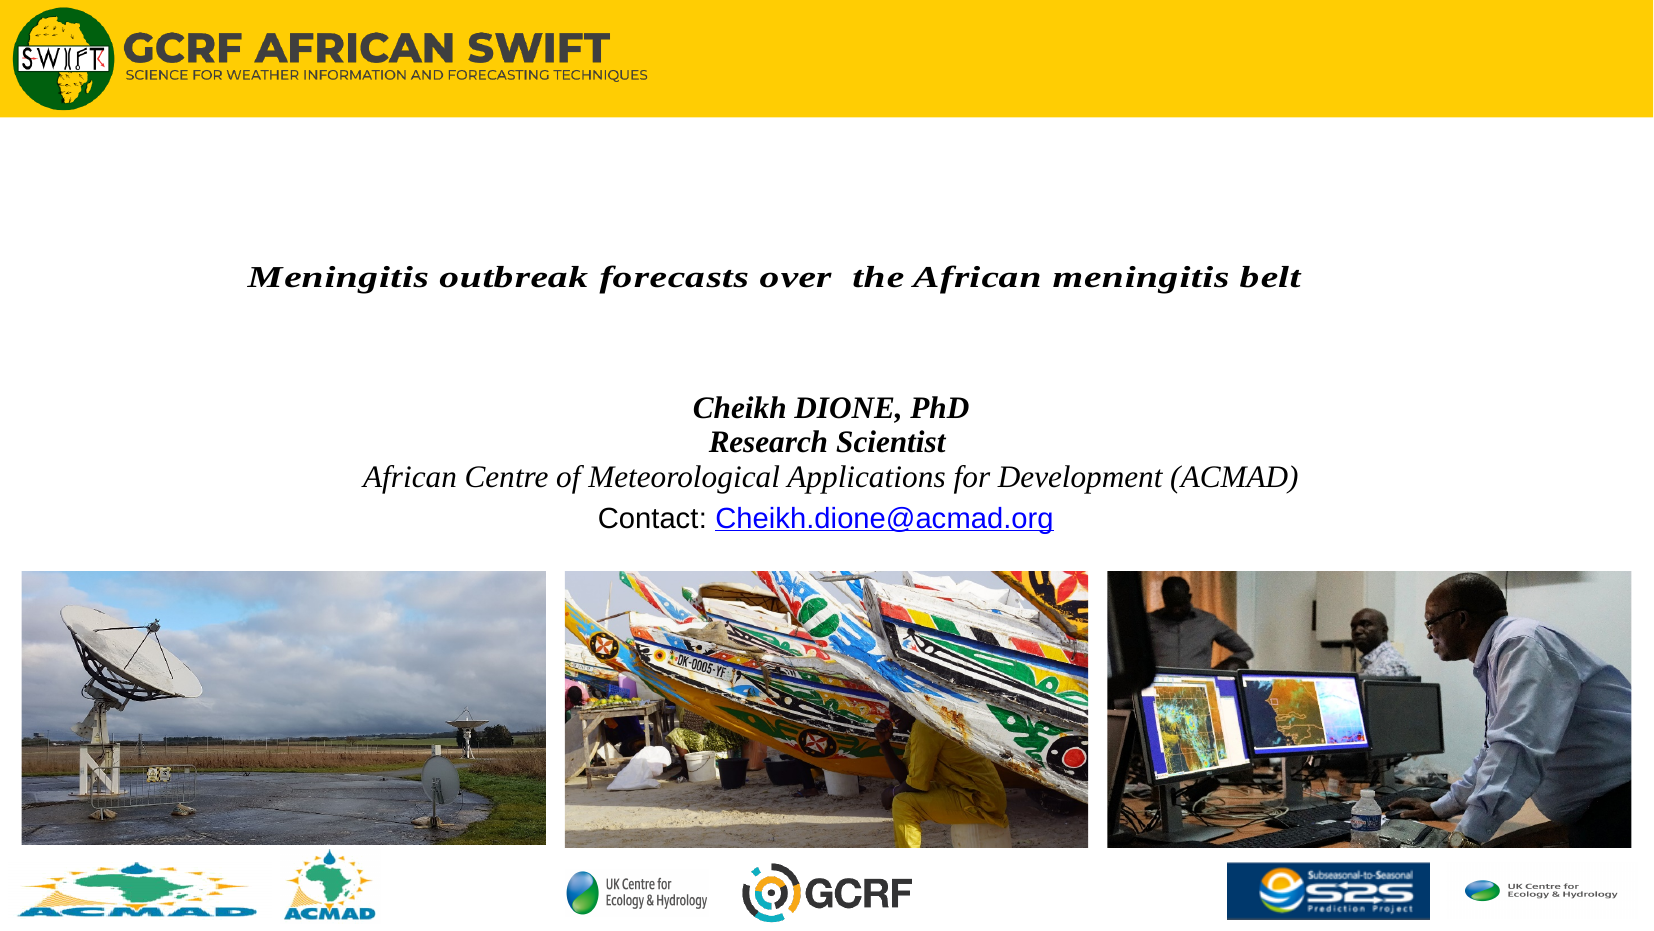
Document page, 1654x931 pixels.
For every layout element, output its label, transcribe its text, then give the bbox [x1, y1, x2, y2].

text_box Cheikh DIONE, PhD Research Scientist African Centre of Meteorological Applications for Development (ACMAD) Contact: Cheikh.dione@acmad.org [69, 380, 1594, 485]
picture [740, 862, 915, 923]
picture [8, 862, 272, 920]
picture [564, 571, 1089, 848]
picture [565, 869, 709, 917]
picture [21, 571, 546, 845]
picture [1446, 862, 1638, 919]
chart [11, 244, 1635, 331]
picture [1107, 571, 1632, 848]
picture [280, 849, 381, 924]
picture [7, 4, 656, 113]
picture [1227, 862, 1430, 920]
